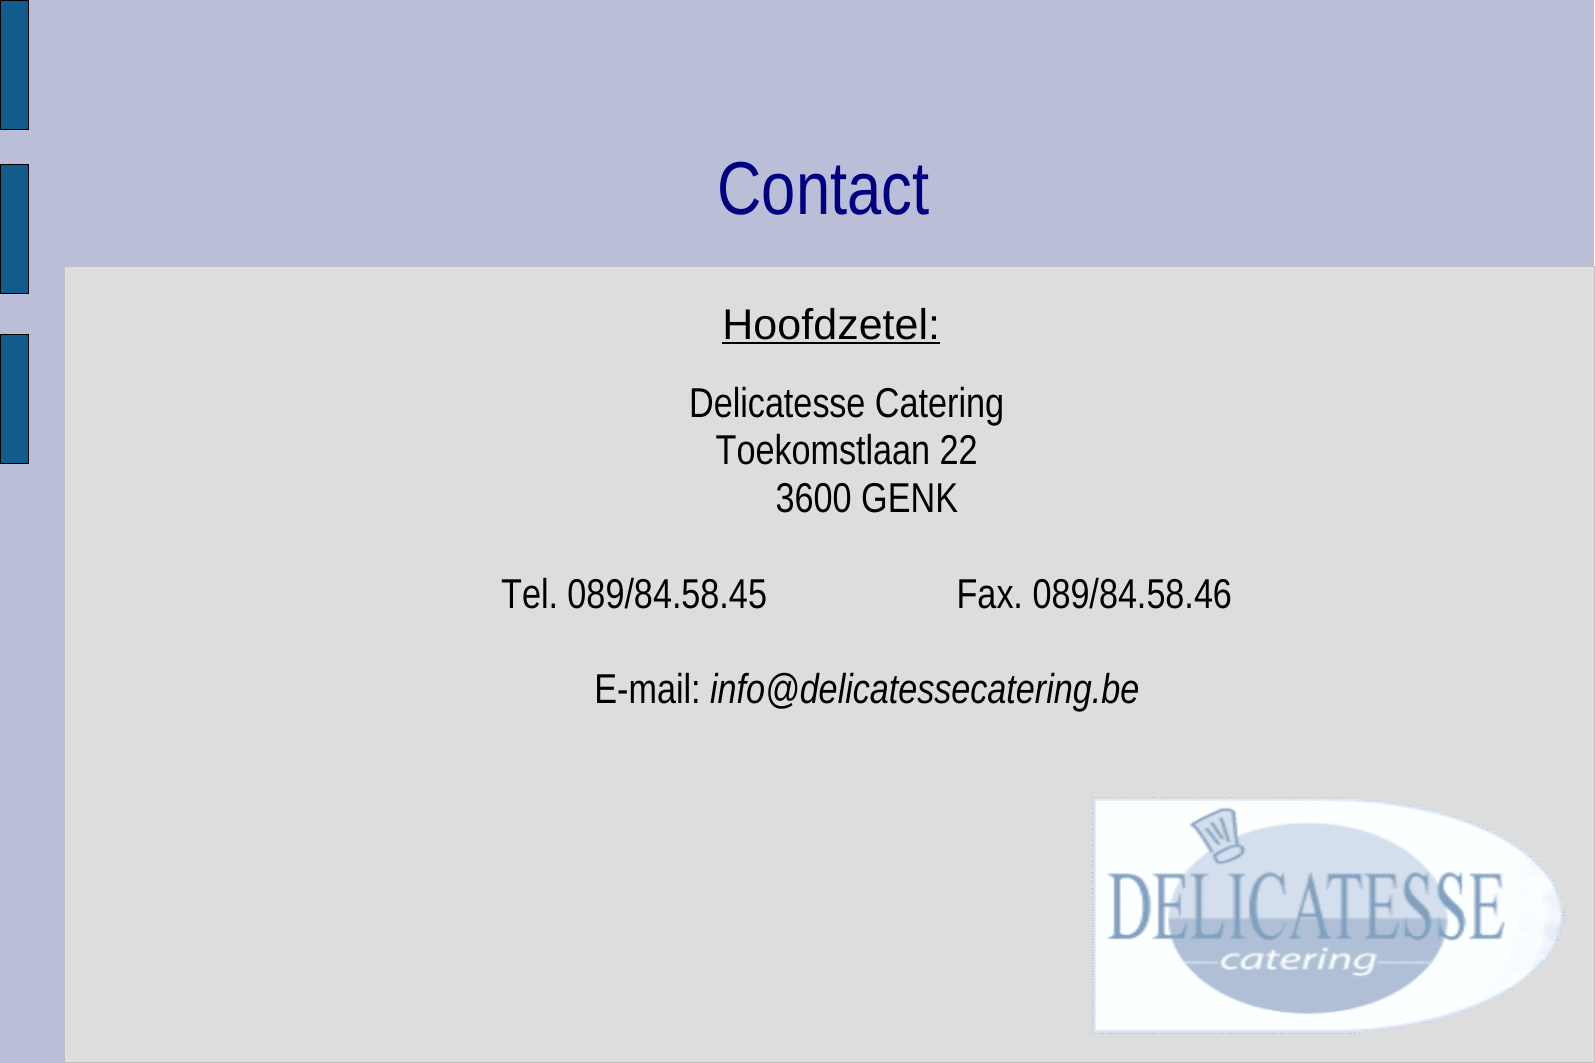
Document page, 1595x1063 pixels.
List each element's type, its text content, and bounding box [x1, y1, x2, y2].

list Hoofdzetel: Delicatesse Catering Toekomstlaan 22 3600 GENK Tel. 089/84.58.45 Fax. 089/84.58.46 E-mail: info@delicatessecatering.be [130, 300, 1462, 971]
title Contact [117, 98, 1479, 276]
picture [1092, 797, 1565, 1034]
